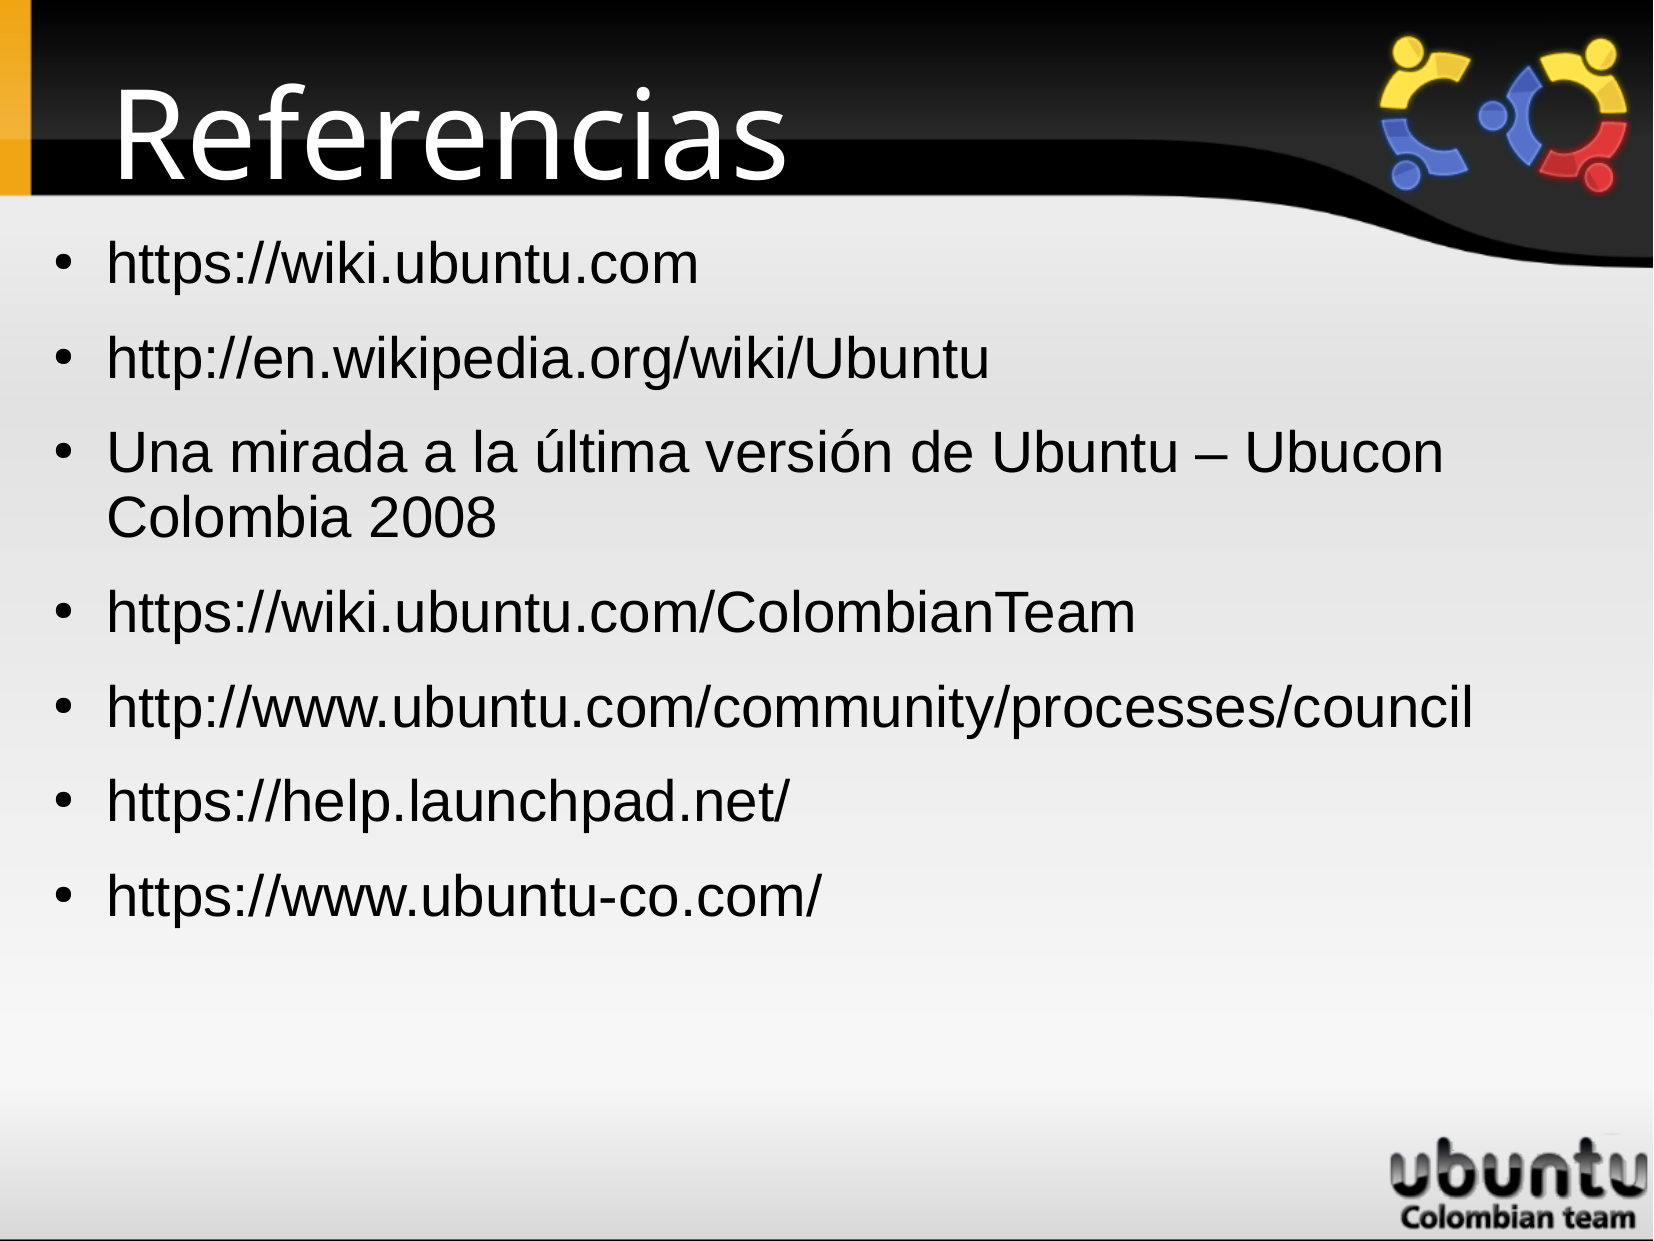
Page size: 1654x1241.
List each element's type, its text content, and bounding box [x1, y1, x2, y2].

picture [0, 0, 1653, 1241]
text_box Referencias [94, 38, 1040, 178]
list https://wiki.ubuntu.com http://en.wikipedia.org/wiki/Ubuntu Una mirada a la última versión de Ubuntu – Ubucon Colombia 2008 https://wiki.ubuntu.com/ColombianTeam http://www.ubuntu.com/community/processes/council https://help.launchpad.net/ https://www.ubuntu-co.com/ [35, 231, 1524, 929]
